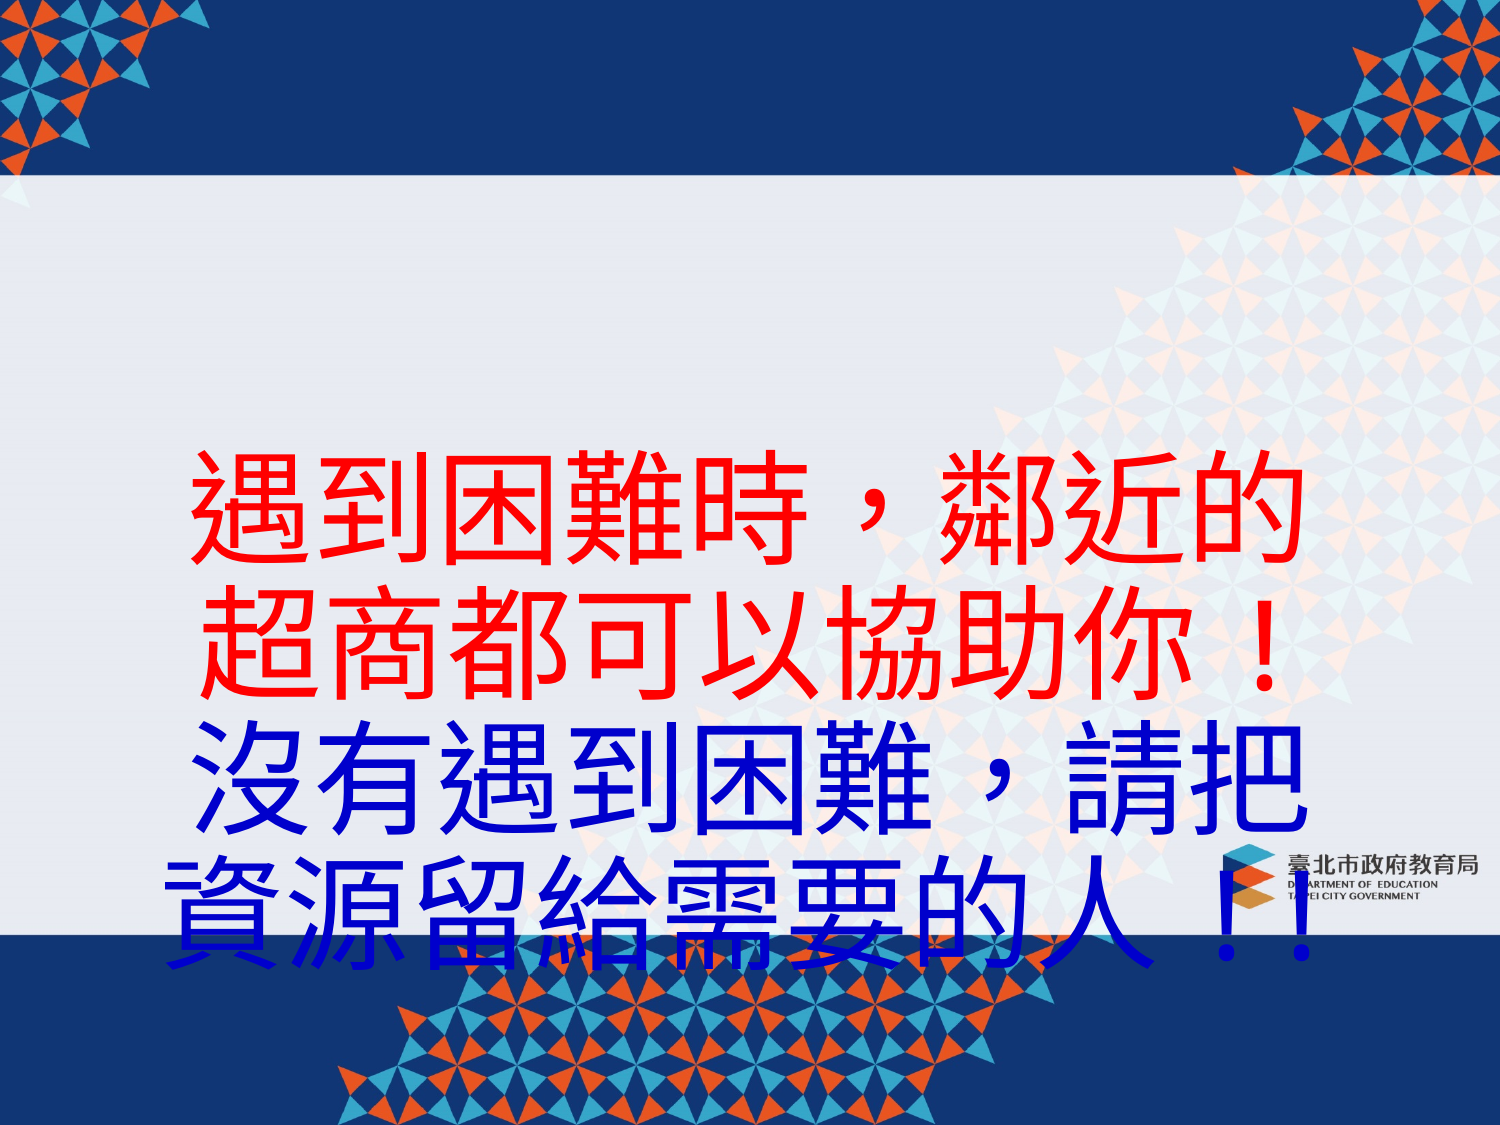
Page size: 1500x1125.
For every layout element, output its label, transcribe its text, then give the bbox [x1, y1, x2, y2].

title 遇到困難時，鄰近的超商都可以協助你! 沒有遇到困難，請把資源留給需要的人!! [112, 440, 1388, 823]
